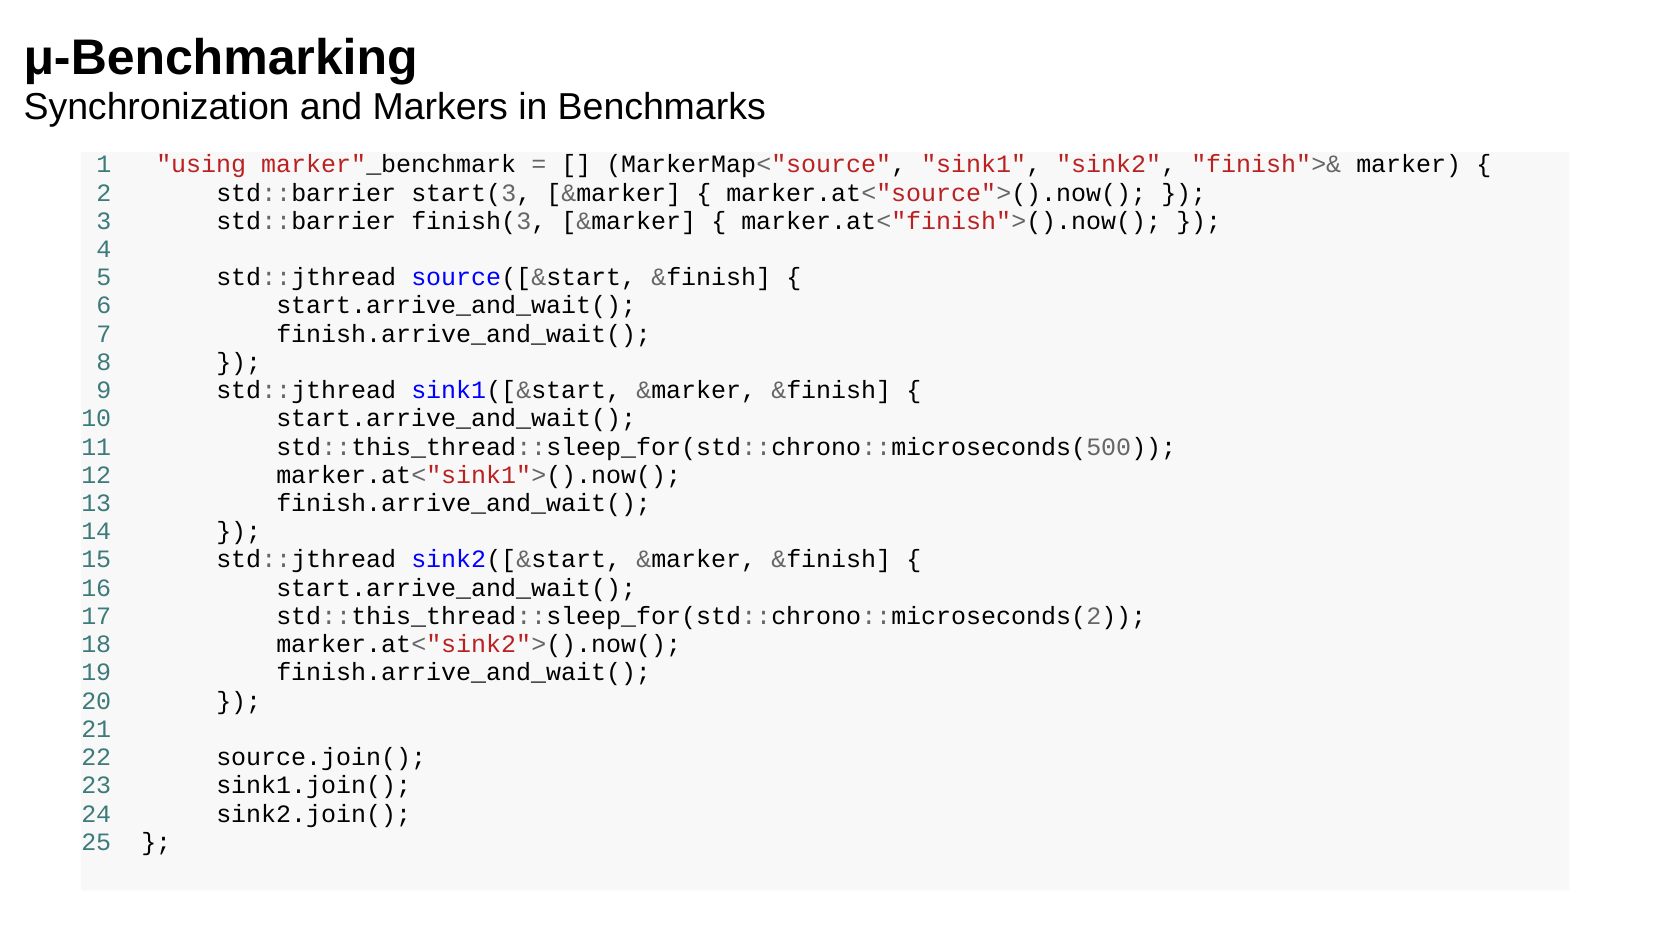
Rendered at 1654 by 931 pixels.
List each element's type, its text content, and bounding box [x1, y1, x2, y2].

title μ-Benchmarking Synchronization and Markers in Benchmarks [23, 29, 1638, 128]
list 1 "using marker"_benchmark = [] (MarkerMap<"source", "sink1", "sink2", "finish">& marker) { 2 std::barrier start(3, [&marker] { marker.at<"source">().now(); }); 3 std::barrier finish(3, [&marker] { marker.at<"finish">().now(); }); 4 5 std::jthread source([&start, &finish] { 6 start.arrive_and_wait(); 7 finish.arrive_and_wait(); 8 }); 9 std::jthread sink1([&start, &marker, &finish] { 10 start.arrive_and_wait(); 11 std::this_thread::sleep_for(std::chrono::microseconds(500)); 12 marker.at<"sink1">().now(); 13 finish.arrive_and_wait(); 14 }); 15 std::jthread sink2([&start, &marker, &finish] { 16 start.arrive_and_wait(); 17 std::this_thread::sleep_for(std::chrono::microseconds(2)); 18 marker.at<"sink2">().now(); 19 finish.arrive_and_wait(); 20 }); 21 22 source.join(); 23 sink1.join(); 24 sink2.join(); 25 }; [81, 152, 1570, 891]
